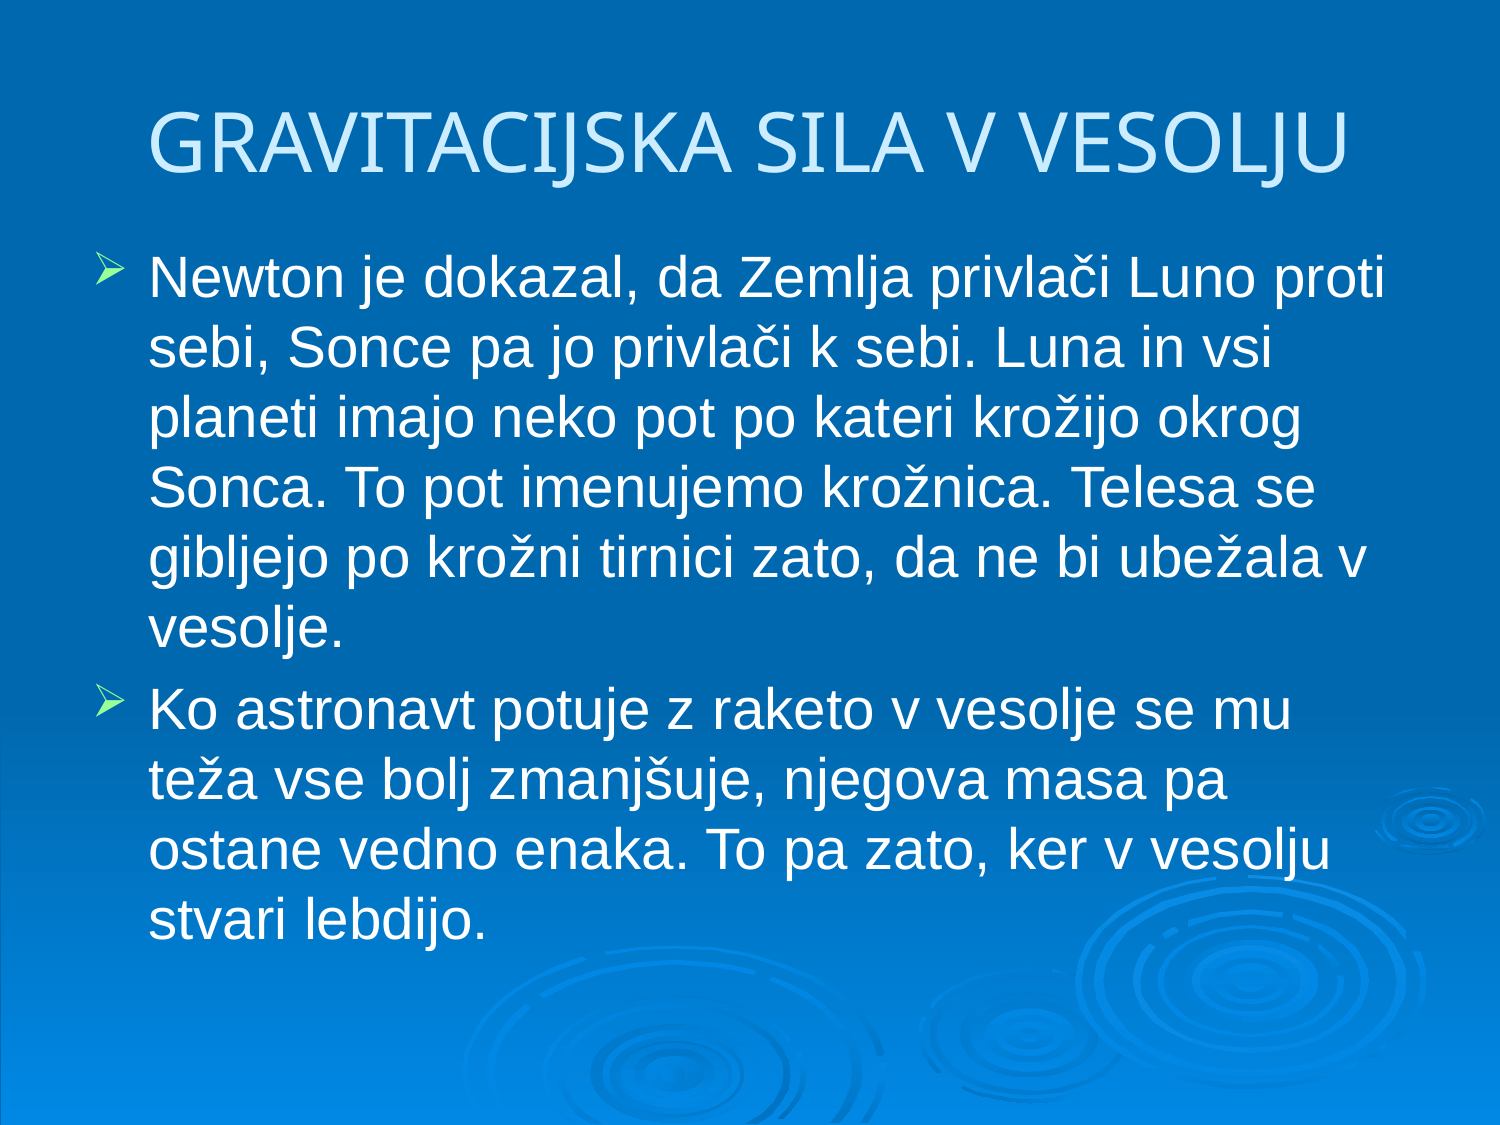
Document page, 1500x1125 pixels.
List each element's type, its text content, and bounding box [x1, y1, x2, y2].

title GRAVITACIJSKA SILA V VESOLJU [75, 45, 1425, 233]
list Newton je dokazal, da Zemlja privlači Luno proti sebi, Sonce pa jo privlači k sebi. Luna in vsi planeti imajo neko pot po kateri krožijo okrog Sonca. To pot imenujemo krožnica. Telesa se gibljejo po krožni tirnici zato, da ne bi ubežala v vesolje. Ko astronavt potuje z raketo v vesolje se mu teža vse bolj zmanjšuje, njegova masa pa ostane vedno enaka. To pa zato, ker v vesolju stvari lebdijo. [76, 231, 1427, 975]
